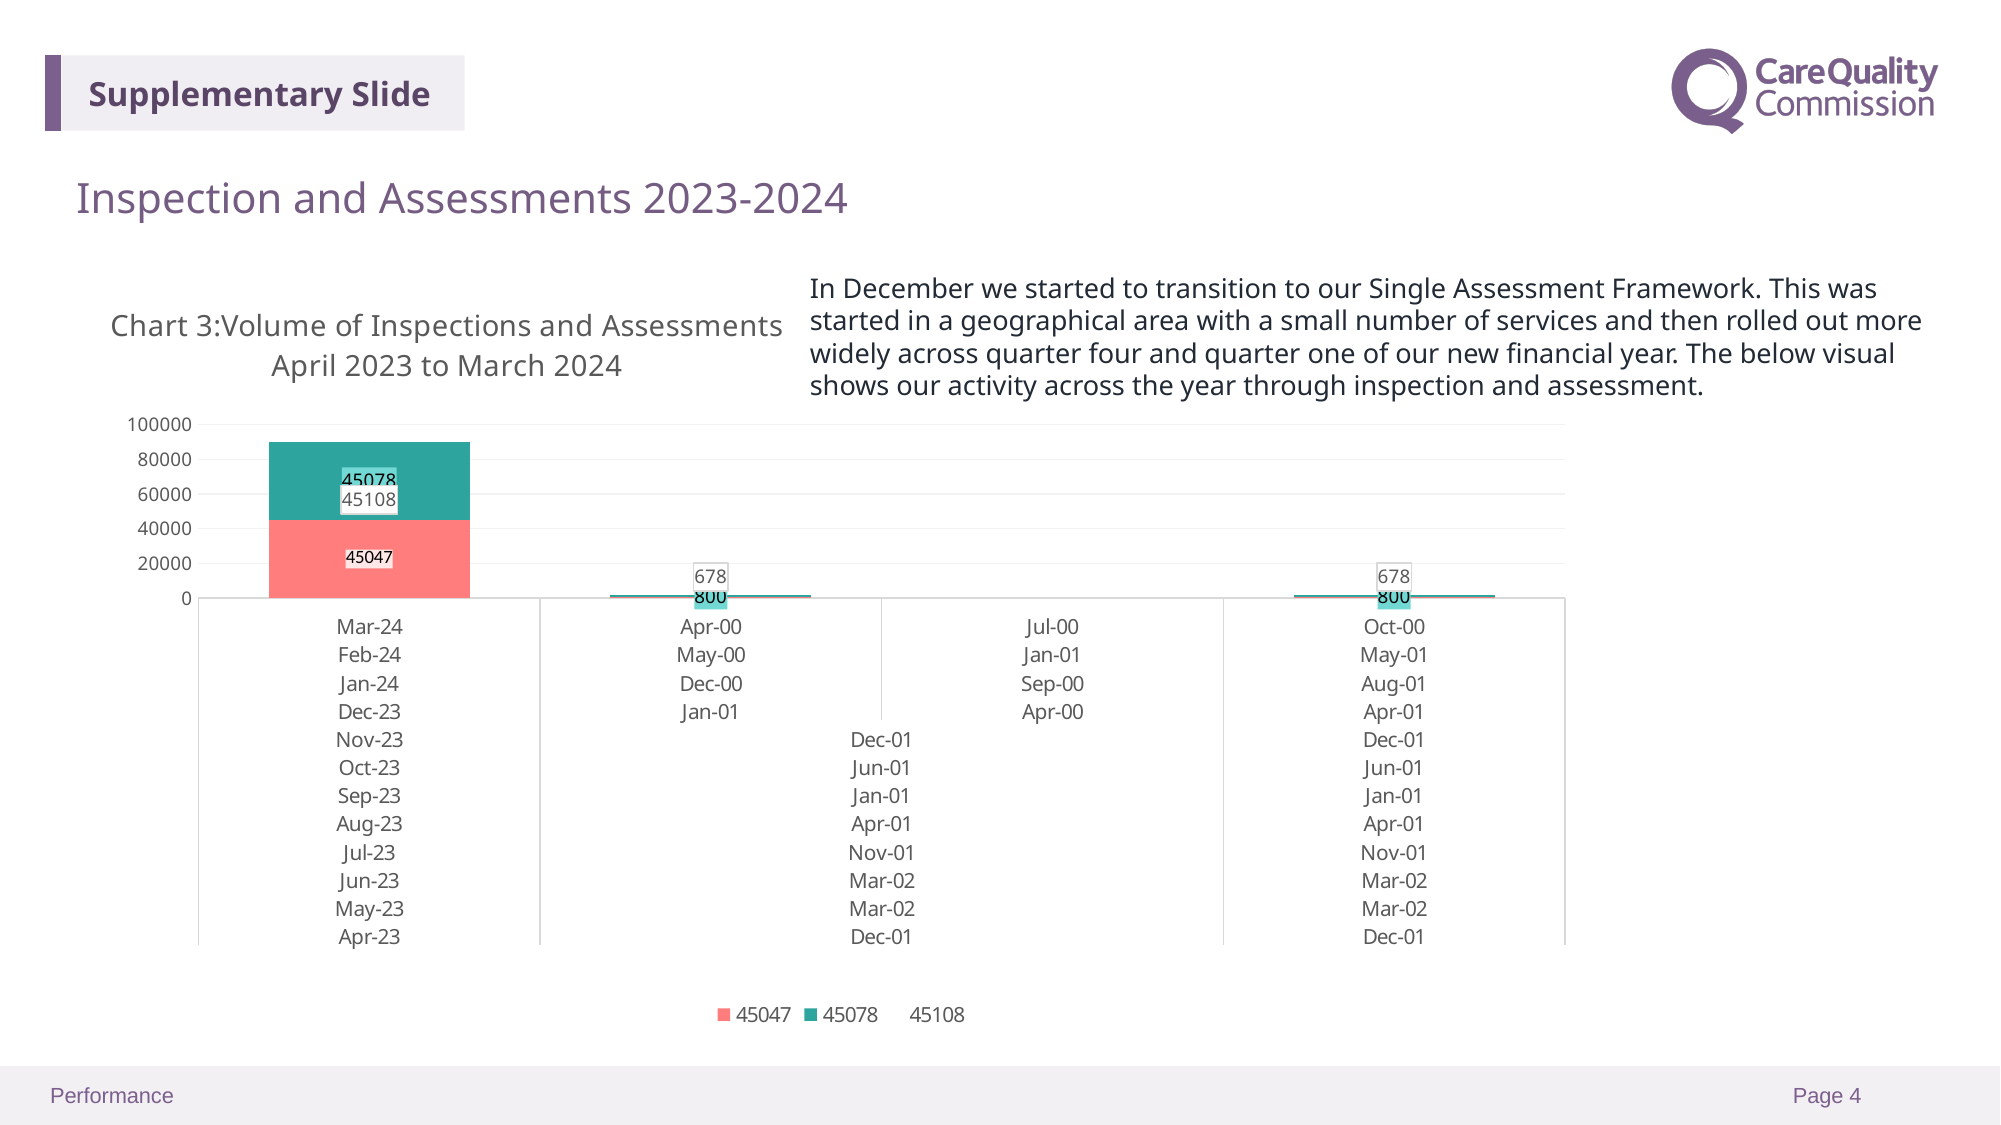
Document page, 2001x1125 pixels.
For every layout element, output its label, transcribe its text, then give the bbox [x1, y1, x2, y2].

chart [85, 268, 1598, 1035]
picture [1671, 48, 1939, 134]
text_box Performance [35, 1073, 218, 1117]
title Supplementary Slide [73, 65, 507, 122]
text_box Page 4 [1777, 1073, 1961, 1117]
text_box [45, 55, 465, 131]
text_box [0, 1066, 2000, 1125]
text_box Inspection and Assessments 2023-2024 [61, 164, 1332, 230]
text_box In December we started to transition to our Single Assessment Framework. This was started in a geographical area with a small number of services and then rolled out more widely across quarter four and quarter one of our new financial year. The below visual shows our activity across the year through inspection and assessment. [794, 263, 1939, 410]
